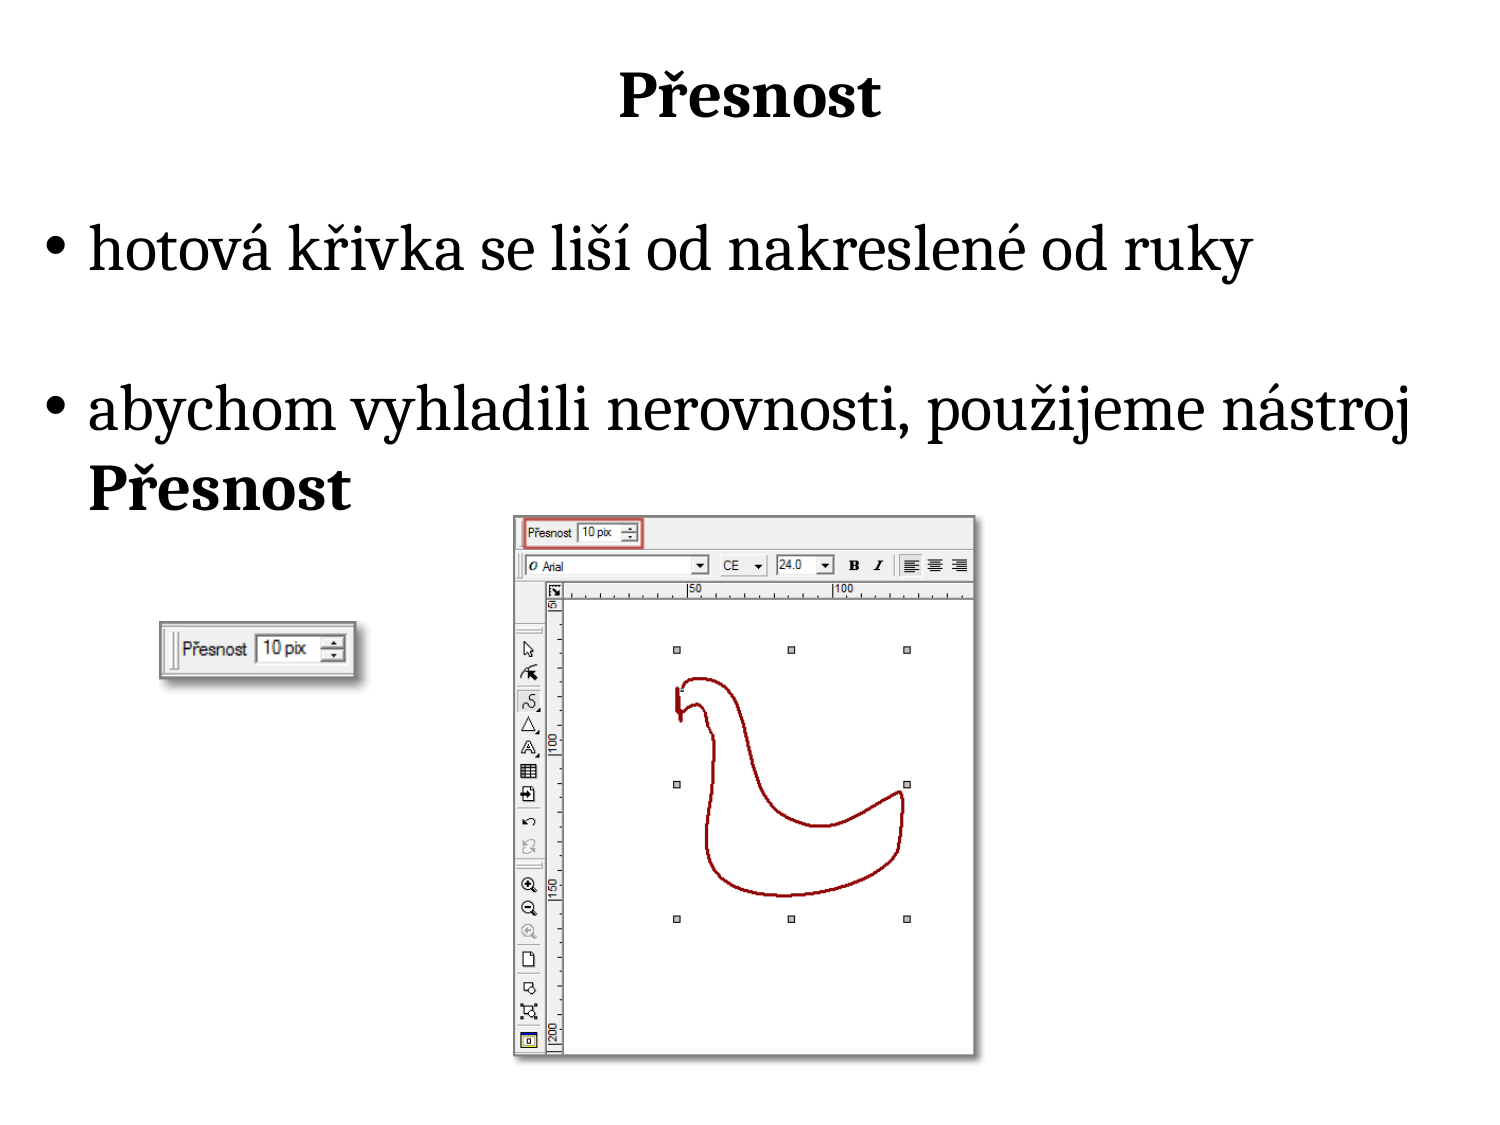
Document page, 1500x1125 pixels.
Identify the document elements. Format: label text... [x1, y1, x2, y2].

text_box Přesnost [0, 42, 1500, 139]
picture [159, 621, 371, 694]
picture [513, 515, 985, 1066]
text_box hotová křivka se liší od nakreslené od ruky abychom vyhladili nerovnosti, použijeme nástroj Přesnost [0, 196, 1500, 532]
